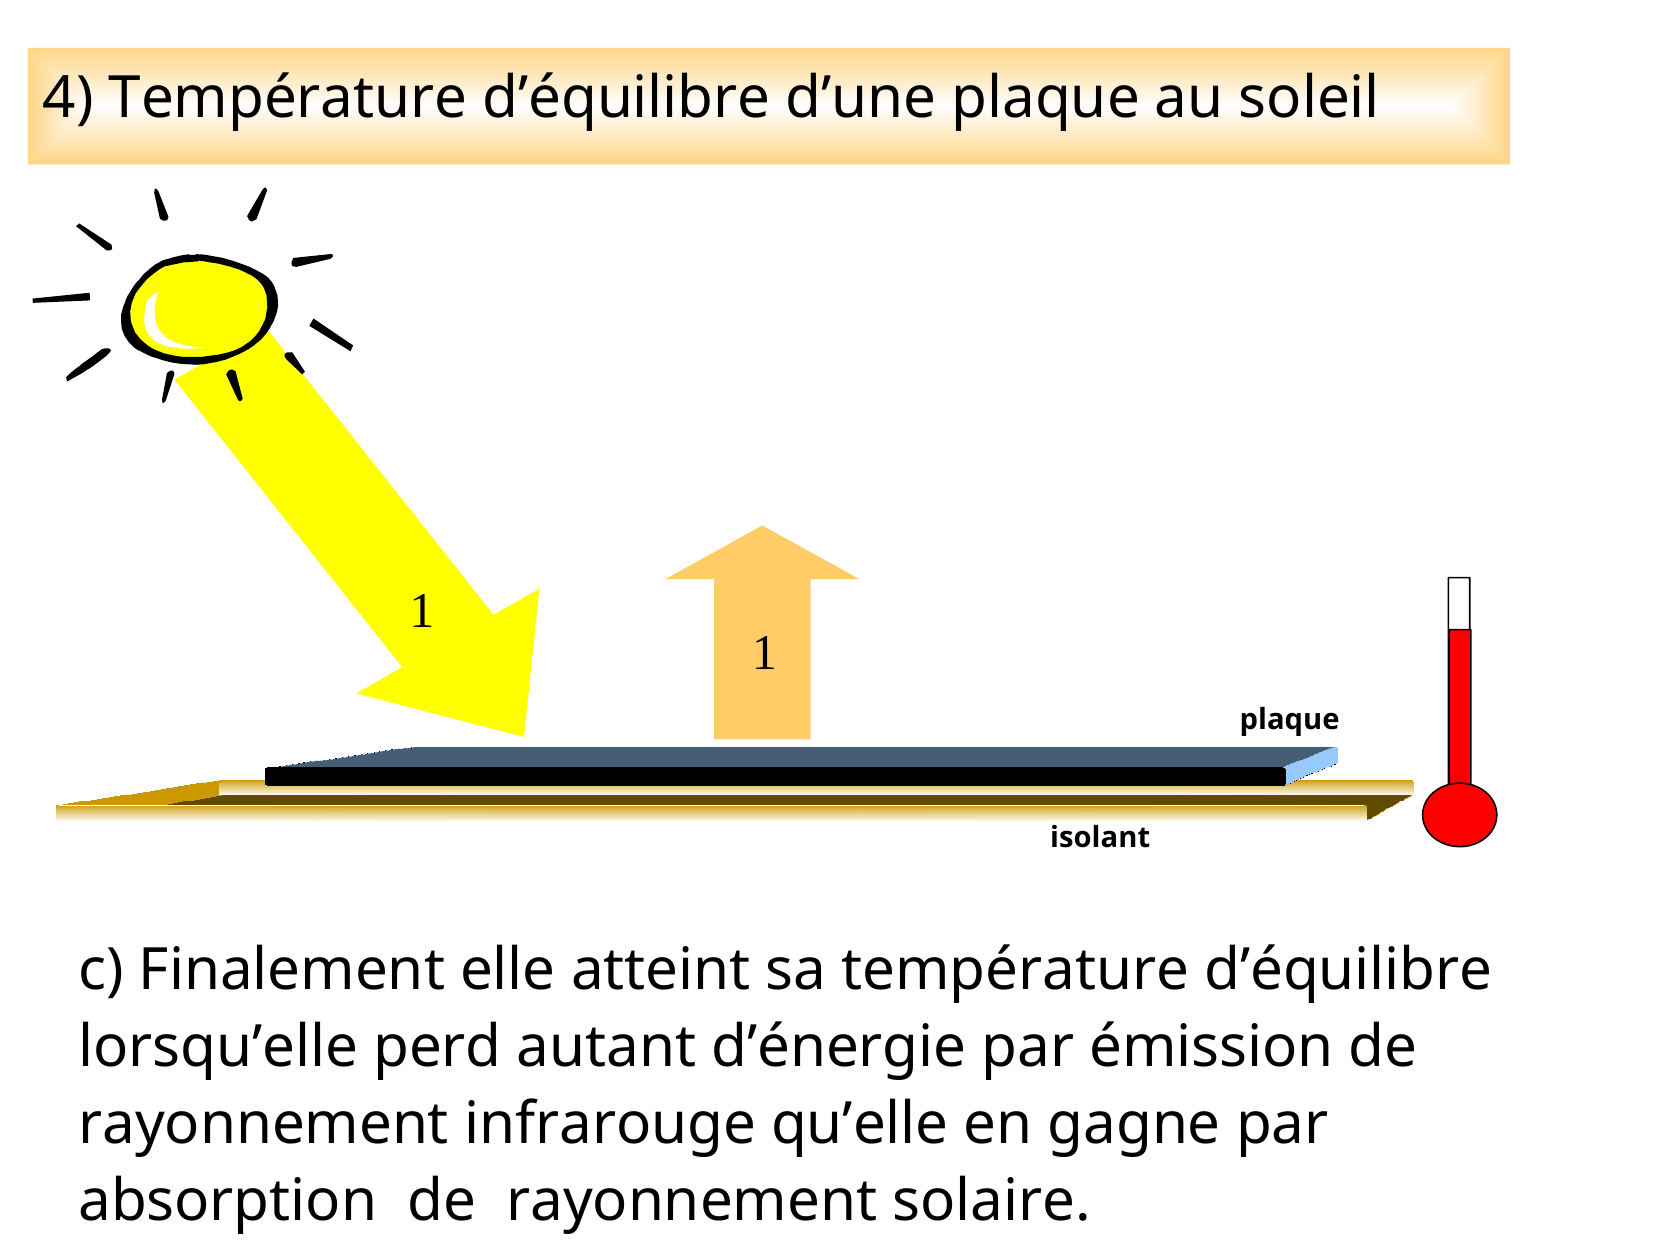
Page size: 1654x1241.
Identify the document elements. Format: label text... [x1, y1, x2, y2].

text_box 1 [751, 616, 787, 687]
text_box [247, 187, 268, 222]
text_box [121, 254, 540, 737]
text_box [66, 348, 112, 382]
text_box [32, 292, 91, 303]
text_box [291, 254, 333, 267]
text_box isolant [1035, 808, 1288, 884]
text_box plaque [1224, 690, 1477, 766]
text_box [154, 188, 169, 221]
text_box [1422, 766, 1497, 847]
text_box 1 [409, 575, 445, 645]
text_box [665, 525, 860, 740]
picture [44, 737, 1429, 832]
text_box [309, 318, 354, 352]
text_box [27, 47, 1511, 165]
text_box c) Finalement elle atteint sa température d’équilibre lorsqu’elle perd autant d’énergie par émission de rayonnement infrarouge qu’elle en gagne par absorption de rayonnement solaire. [63, 920, 1615, 1209]
text_box [1448, 577, 1471, 690]
text_box [76, 223, 113, 251]
text_box 4) Température d’équilibre d’une plaque au soleil [27, 47, 1510, 164]
